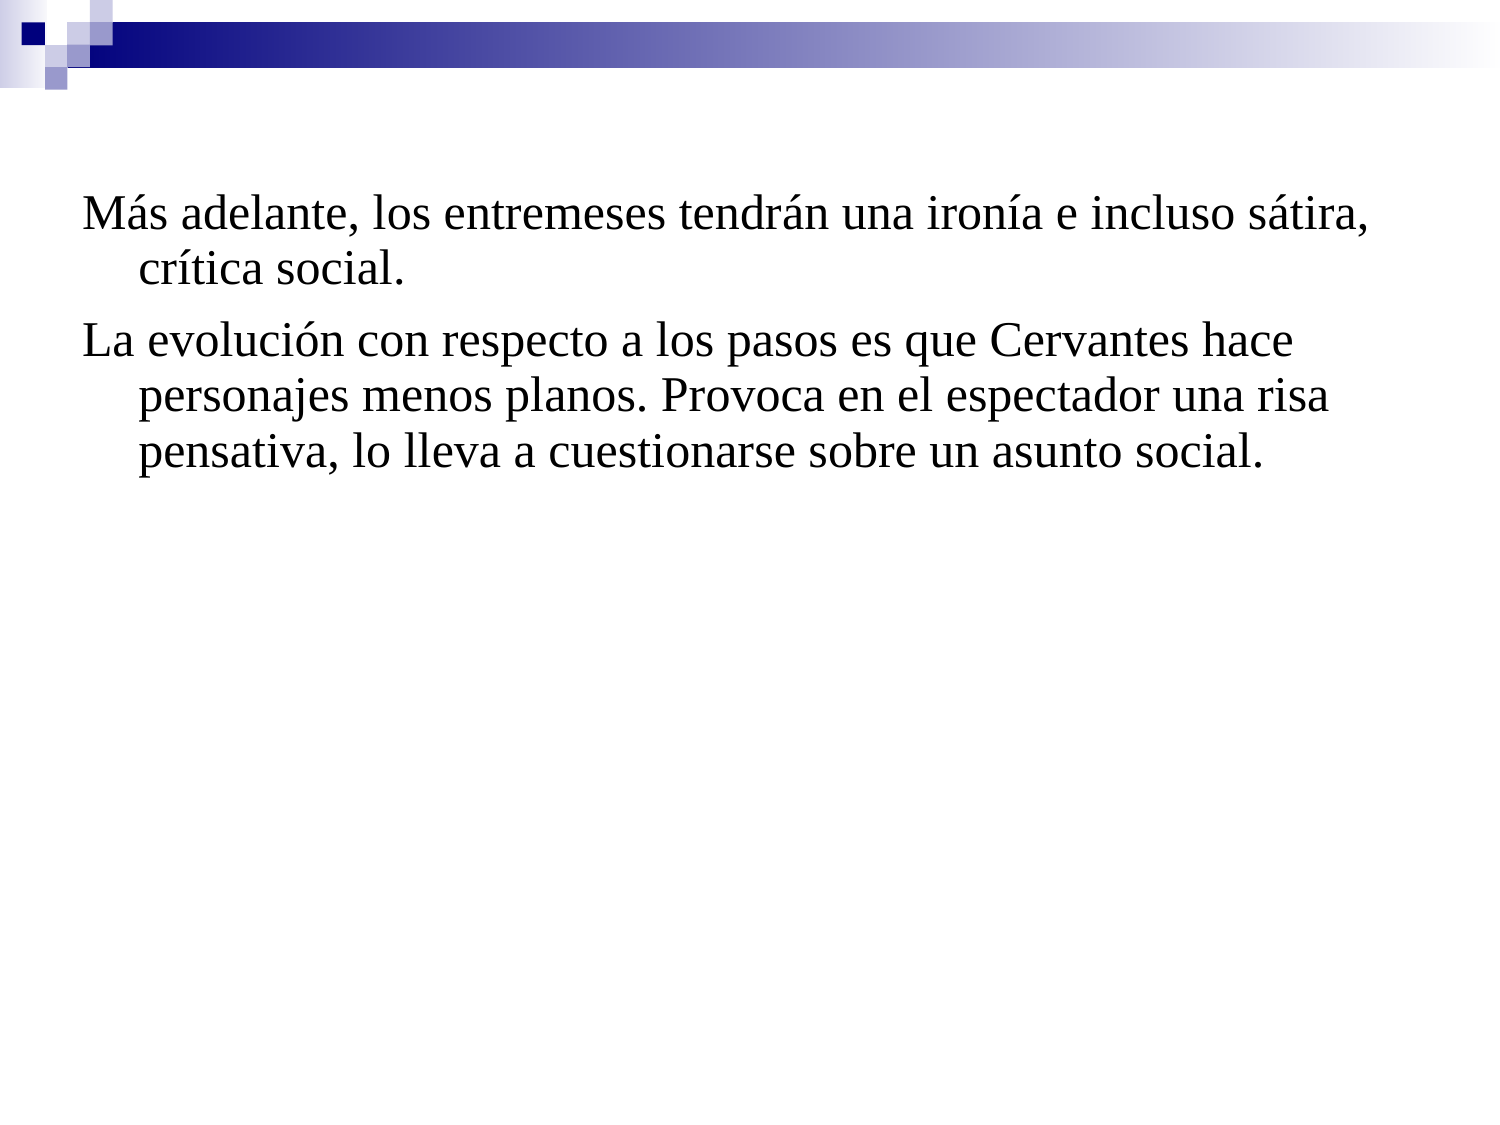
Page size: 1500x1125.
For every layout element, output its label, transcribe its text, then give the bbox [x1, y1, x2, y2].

list Más adelante, los entremeses tendrán una ironía e incluso sátira, crítica social. La evolución con respecto a los pasos es que Cervantes hace personajes menos planos. Provoca en el espectador una risa pensativa, lo lleva a cuestionarse sobre un asunto social. [67, 177, 1418, 815]
